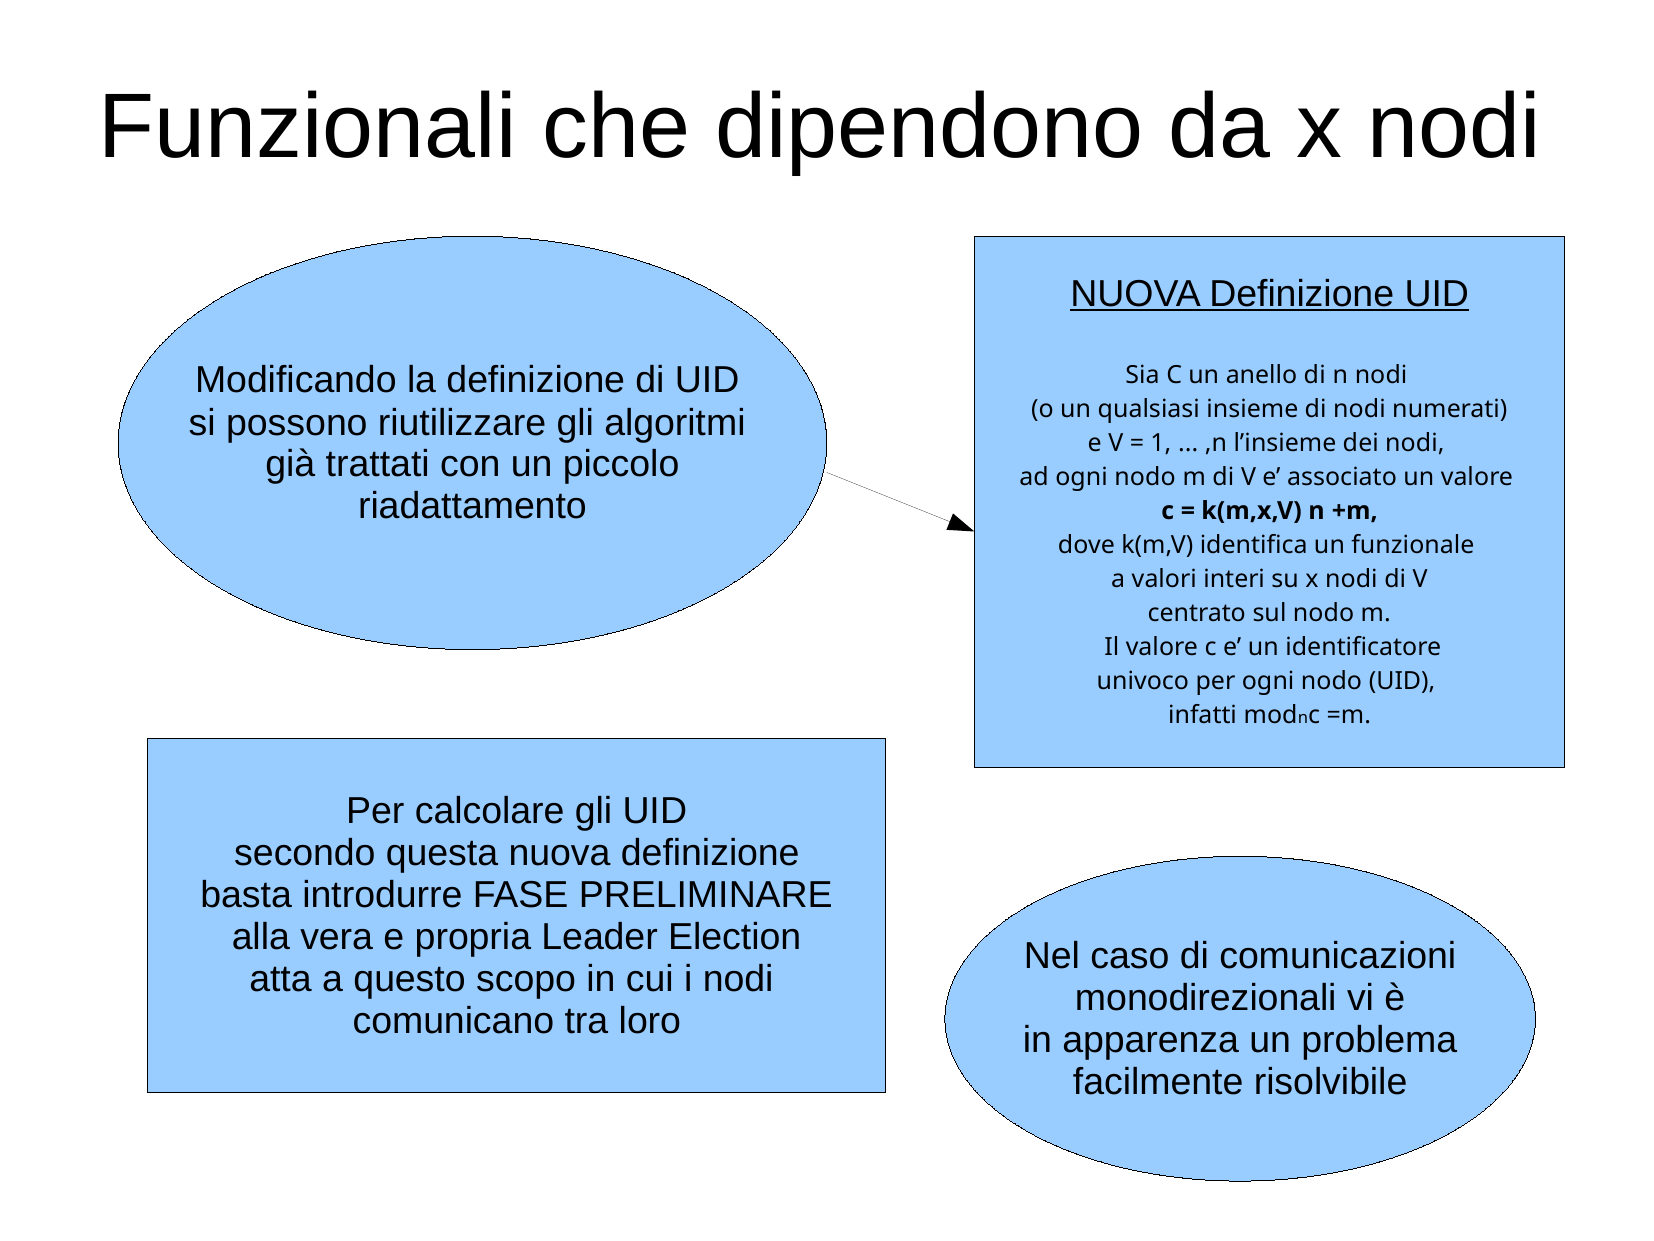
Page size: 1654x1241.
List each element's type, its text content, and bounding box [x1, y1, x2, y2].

text_box Per calcolare gli UID secondo questa nuova definizione basta introdurre FASE PRELIMINARE alla vera e propria Leader Election atta a questo scopo in cui i nodi comunicano tra loro [147, 738, 886, 1093]
title Funzionali che dipendono da x nodi [76, 29, 1565, 222]
text_box Modificando la definizione di UID si possono riutilizzare gli algoritmi già trattati con un piccolo riadattamento [118, 236, 827, 650]
text_box Nel caso di comunicazioni monodirezionali vi è in apparenza un problema facilmente risolvibile [944, 856, 1536, 1182]
text_box NUOVA Definizione UID Sia C un anello di n nodi (o un qualsiasi insieme di nodi numerati) e V = 1, ... ,n l’insieme dei nodi, ad ogni nodo m di V e’ associato un valore c = k(m,x,V) n +m, dove k(m,V) identifica un funzionale a valori interi su x nodi di V centrato sul nodo m. Il valore c e’ un identificatore univoco per ogni nodo (UID), infatti modnc =m. [974, 236, 1565, 768]
